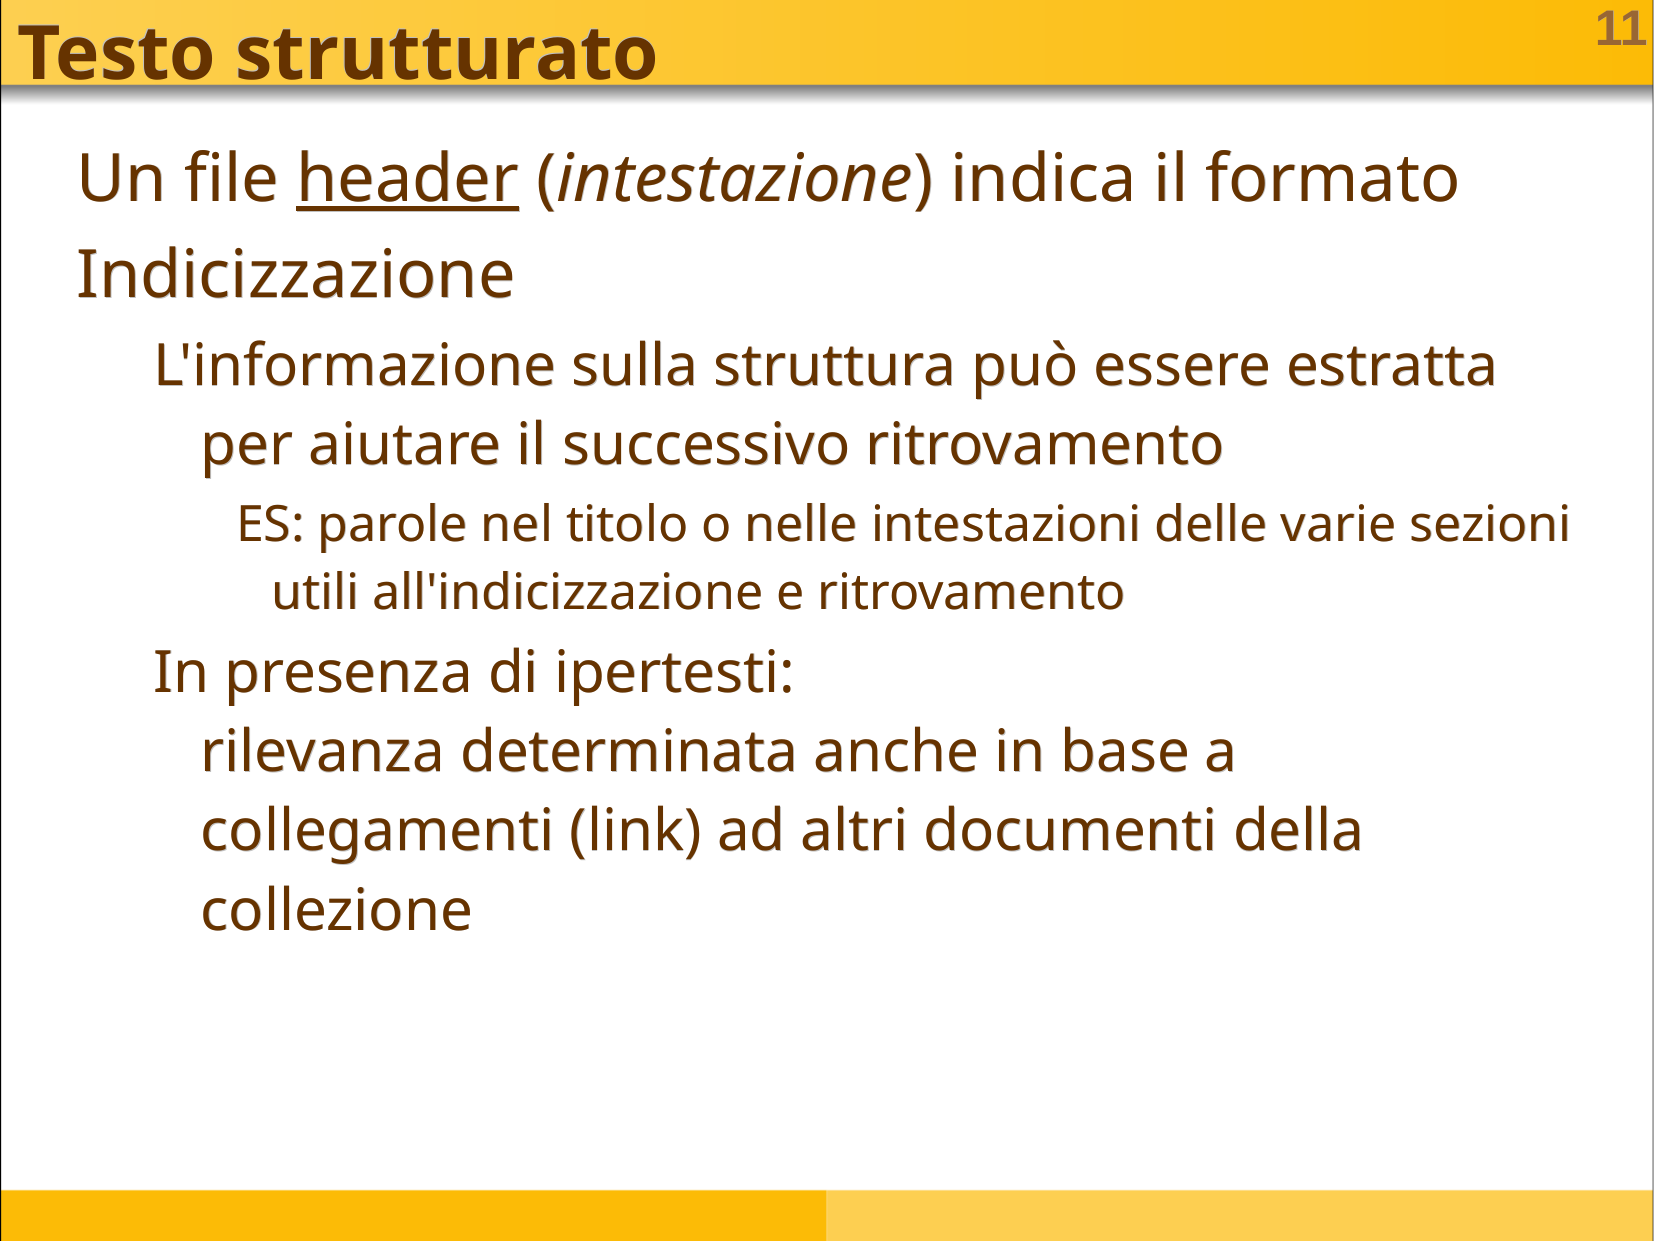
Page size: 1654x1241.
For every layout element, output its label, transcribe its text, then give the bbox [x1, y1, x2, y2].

list Un file header (intestazione) indica il formato Indicizzazione L'informazione sulla struttura può essere estratta per aiutare il successivo ritrovamento ES: parole nel titolo o nelle intestazioni delle varie sezioni utili all'indicizzazione e ritrovamento In presenza di ipertesti: rilevanza determinata anche in base a collegamenti (link) ad altri documenti della collezione [59, 129, 1595, 1164]
title Testo strutturato [0, 0, 1477, 87]
picture [0, 0, 1654, 1241]
